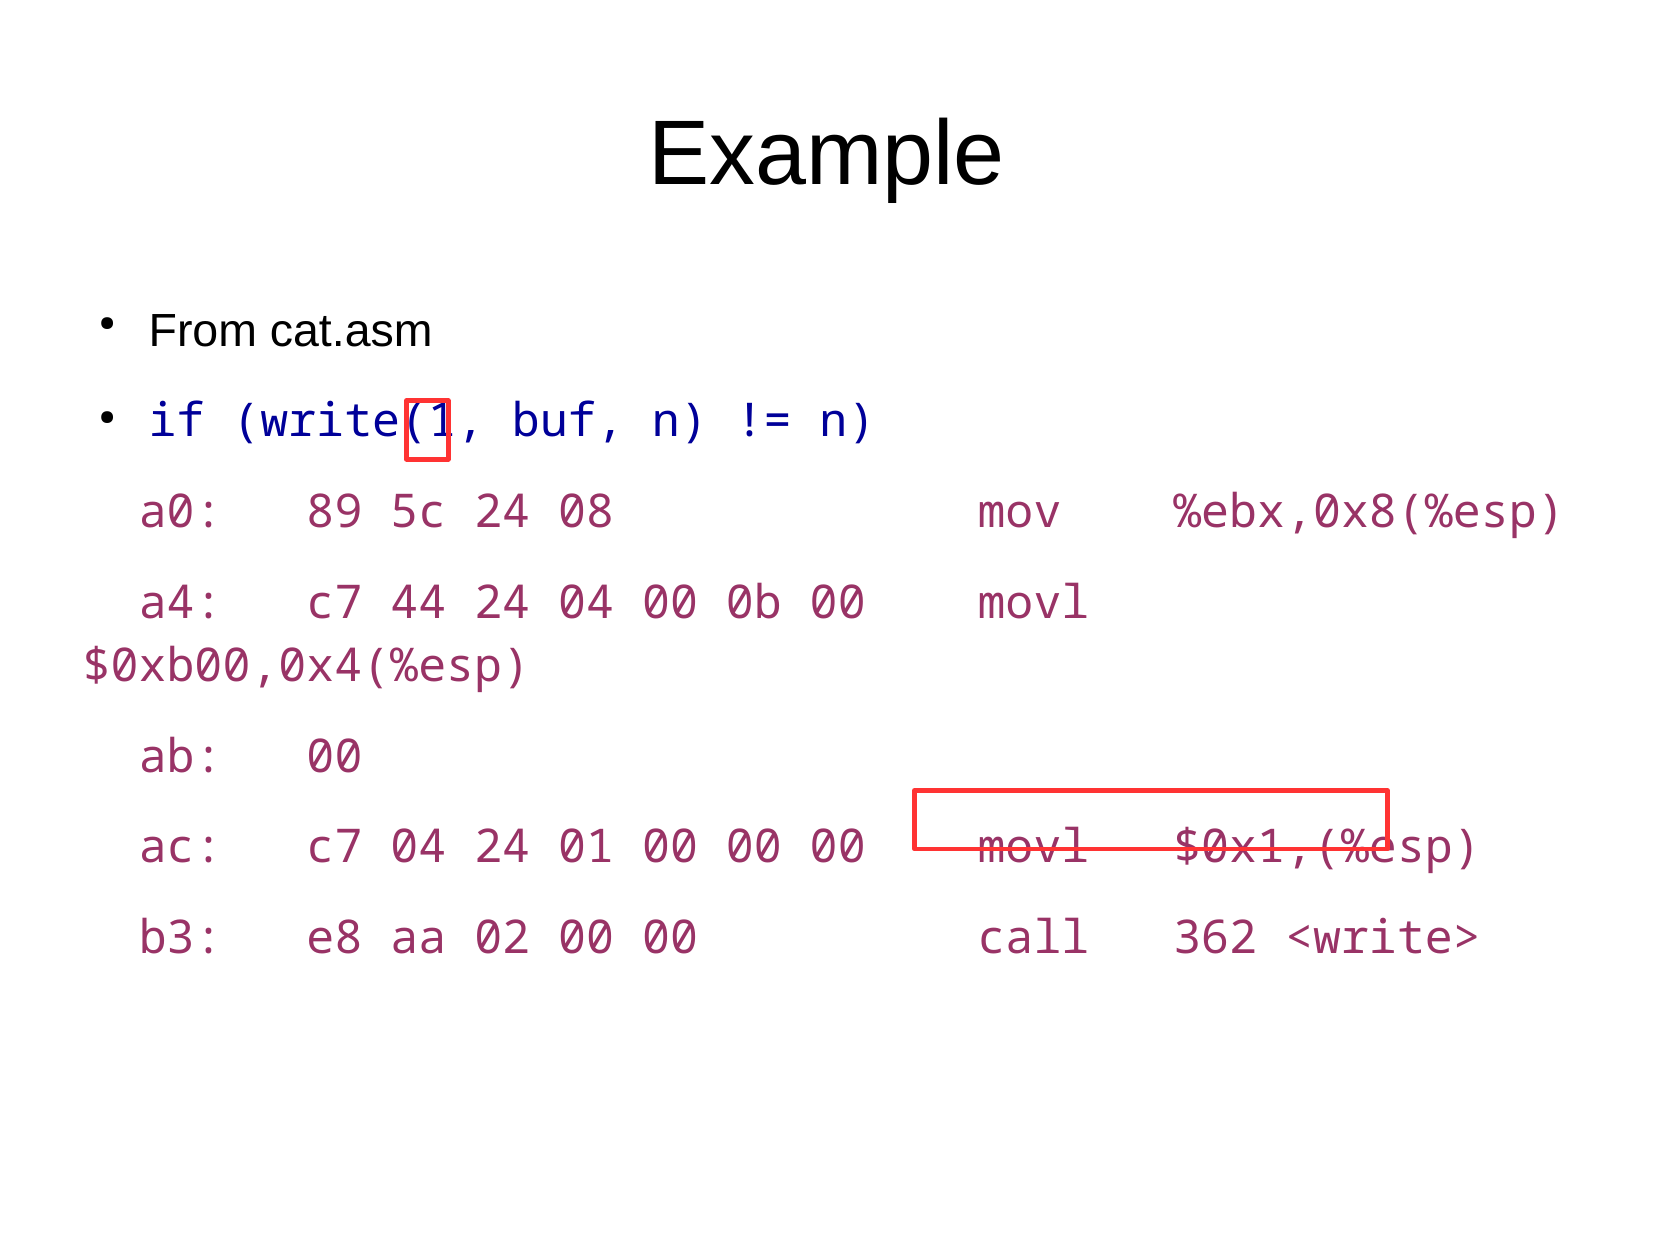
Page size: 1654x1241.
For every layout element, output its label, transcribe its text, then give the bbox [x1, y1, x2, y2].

title Example [82, 49, 1571, 257]
list From cat.asm if (write(1, buf, n) != n) a0: 89 5c 24 08 mov %ebx,0x8(%esp) a4: c7 44 24 04 00 0b 00 movl $0xb00,0x4(%esp) ab: 00 ac: c7 04 24 01 00 00 00 movl $0x1,(%esp) b3: e8 aa 02 00 00 call 362 <write> [82, 290, 1571, 1010]
